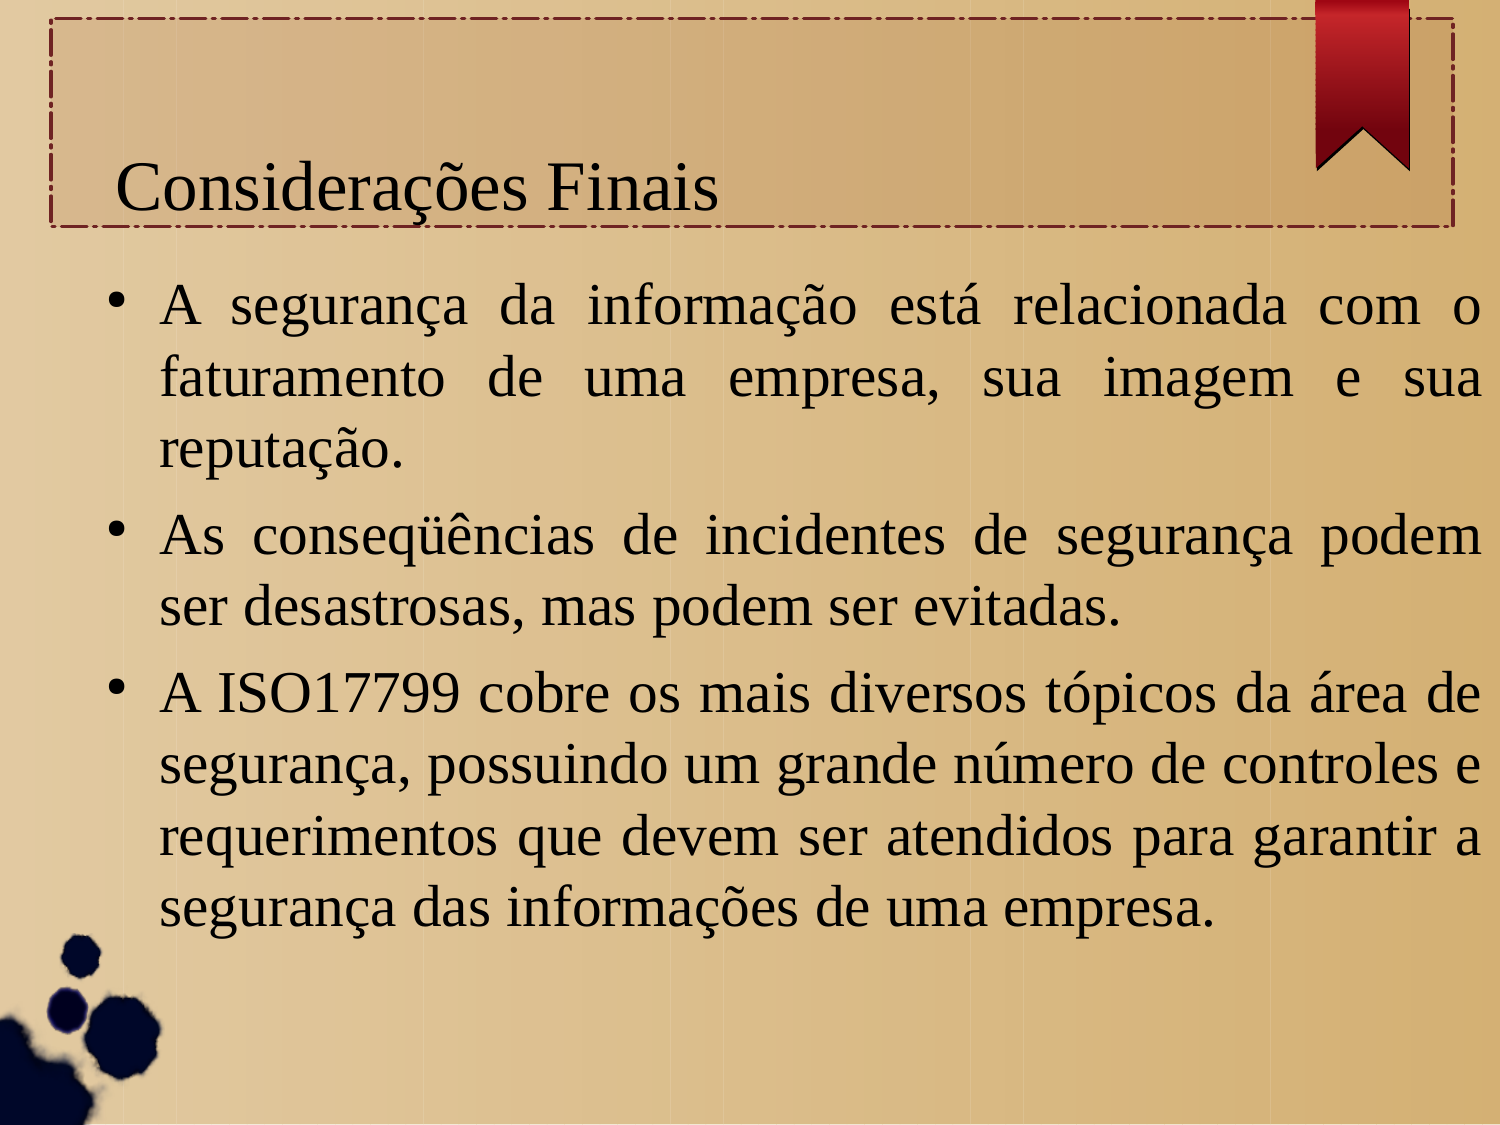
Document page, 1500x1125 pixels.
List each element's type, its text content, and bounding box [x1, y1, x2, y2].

list A segurança da informação está relacionada com o faturamento de uma empresa, sua imagem e sua reputação. As conseqüências de incidentes de segurança podem ser desastrosas, mas podem ser evitadas. A ISO17799 cobre os mais diversos tópicos da área de segurança, possuindo um grande número de controles e requerimentos que devem ser atendidos para garantir a segurança das informações de uma empresa. [75, 257, 1500, 1006]
title Considerações Finais [74, 20, 1313, 233]
